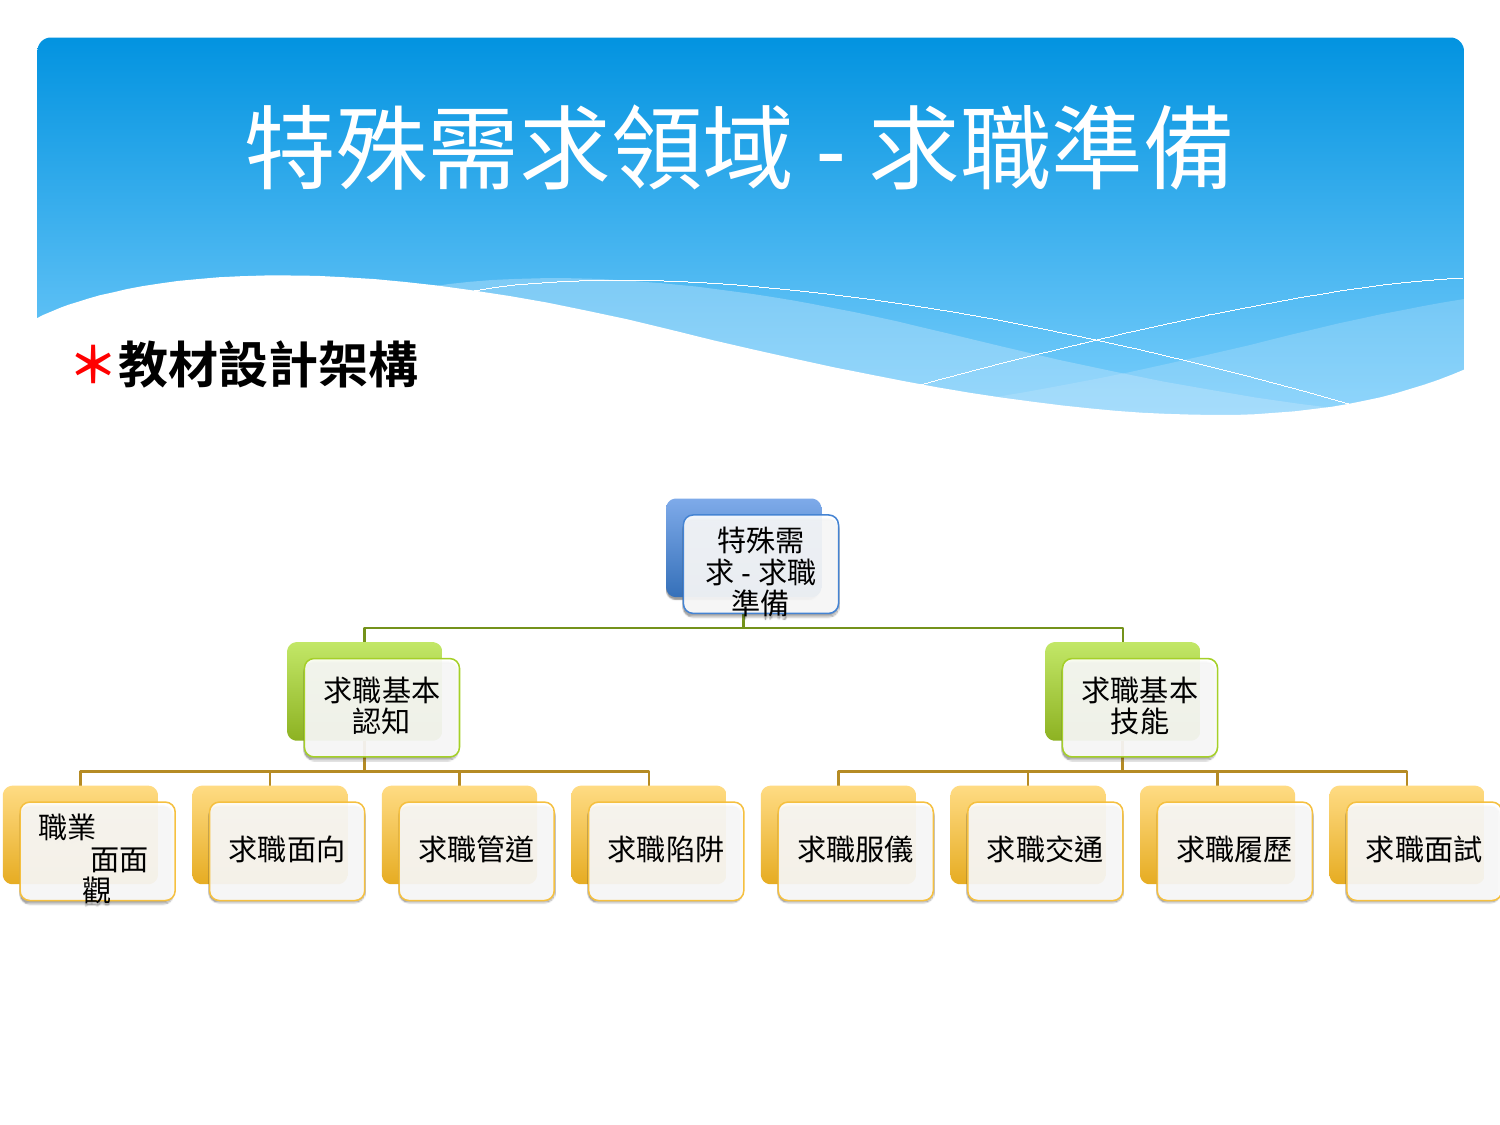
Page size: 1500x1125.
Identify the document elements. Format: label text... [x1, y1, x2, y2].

text_box [1140, 785, 1296, 885]
text_box [287, 642, 443, 741]
text_box 求職履歷 [1157, 802, 1313, 901]
text_box [2, 785, 158, 885]
text_box 求職交通 [967, 802, 1123, 901]
text_box [192, 785, 348, 885]
text_box 求職服儀 [778, 802, 934, 901]
text_box 求職管道 [399, 802, 555, 901]
text_box [381, 785, 538, 885]
text_box [760, 785, 917, 885]
text_box [1329, 785, 1485, 885]
text_box 求職面試 [1346, 802, 1500, 901]
text_box 求職基本技能 [1062, 658, 1218, 757]
text_box 職業 面面觀 [20, 802, 176, 901]
text_box 求職面向 [209, 802, 365, 901]
text_box [950, 785, 1106, 885]
text_box [1045, 642, 1201, 741]
text_box 求職基本認知 [304, 658, 460, 757]
text_box 求職陷阱 [588, 802, 744, 901]
title 特殊需求領域-求職準備 [64, 42, 1415, 249]
text_box 特殊需求-求職準備 [683, 514, 839, 614]
text_box [666, 498, 822, 598]
text_box [571, 785, 727, 885]
list ＊教材設計架構 [53, 326, 467, 433]
